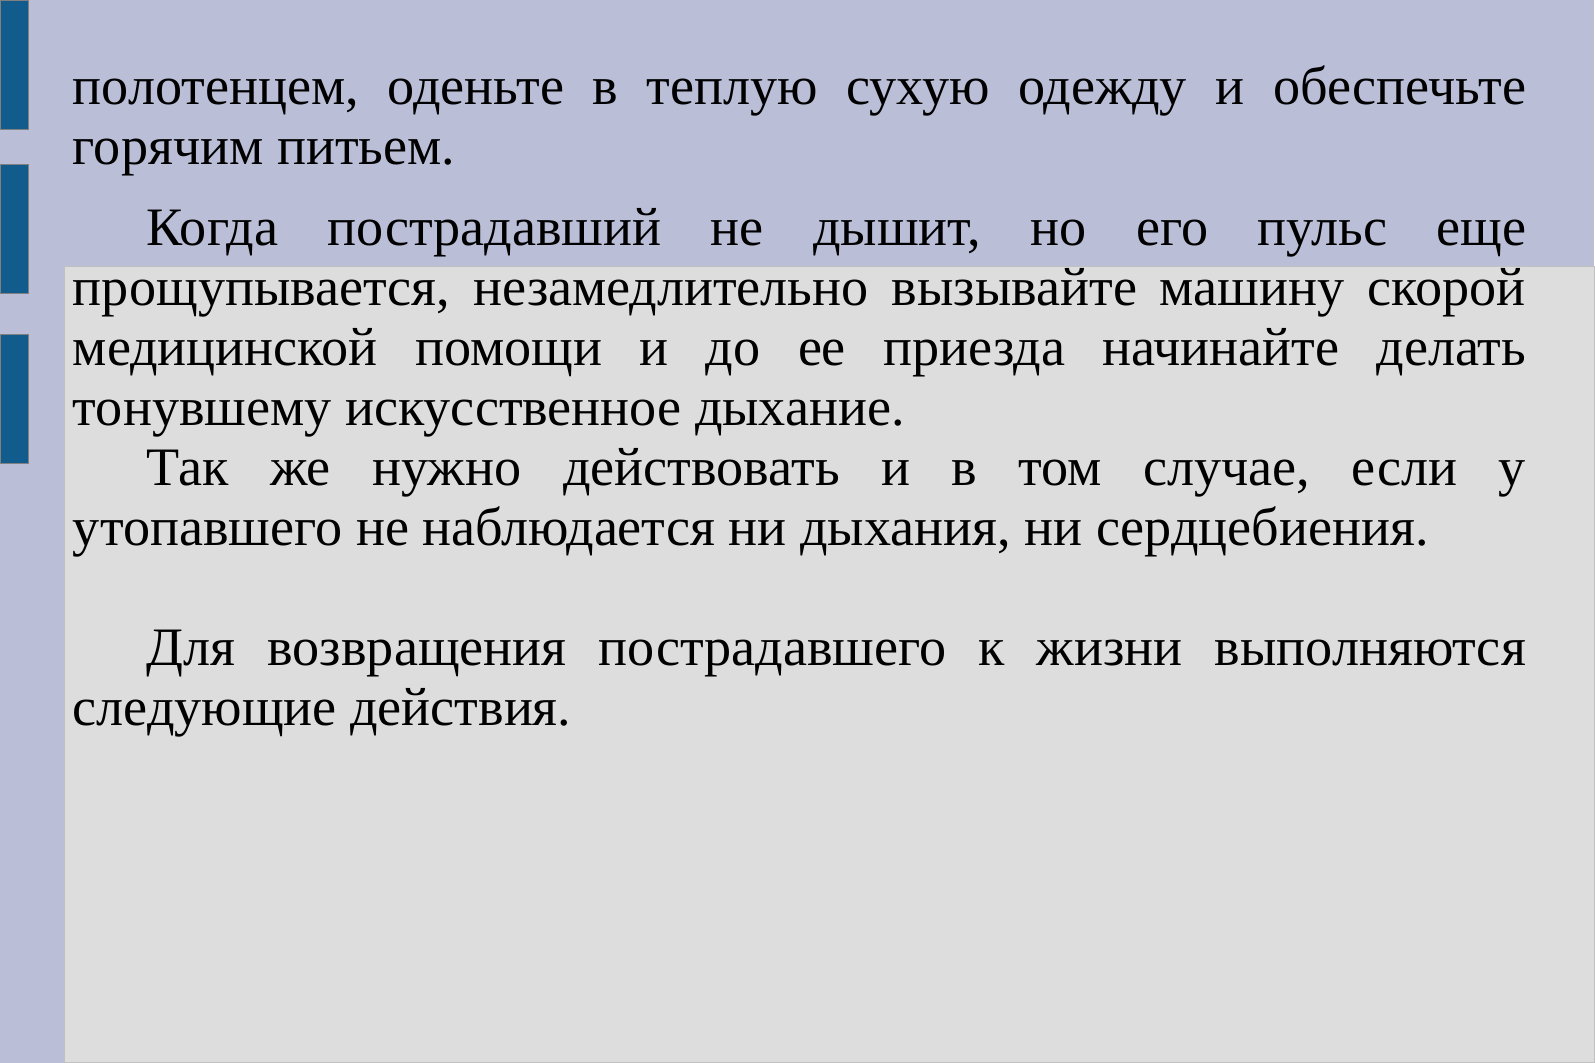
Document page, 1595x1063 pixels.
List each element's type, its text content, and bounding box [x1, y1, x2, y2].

text_box полотенцем, оденьте в теплую сухую одежду и обеспечьте горячим питьем. Когда пострадавший не дышит, но его пульс еще прощупывается, незамедлительно вызывайте машину скорой медицинской помощи и до ее приезда начинайте делать тонувшему искусственное дыхание. Так же нужно действовать и в том случае, если у утопавшего не наблюдается ни дыхания, ни сердцебиения. Для возвращения пострадавшего к жизни выполняются следующие действия. [58, 49, 1543, 1025]
